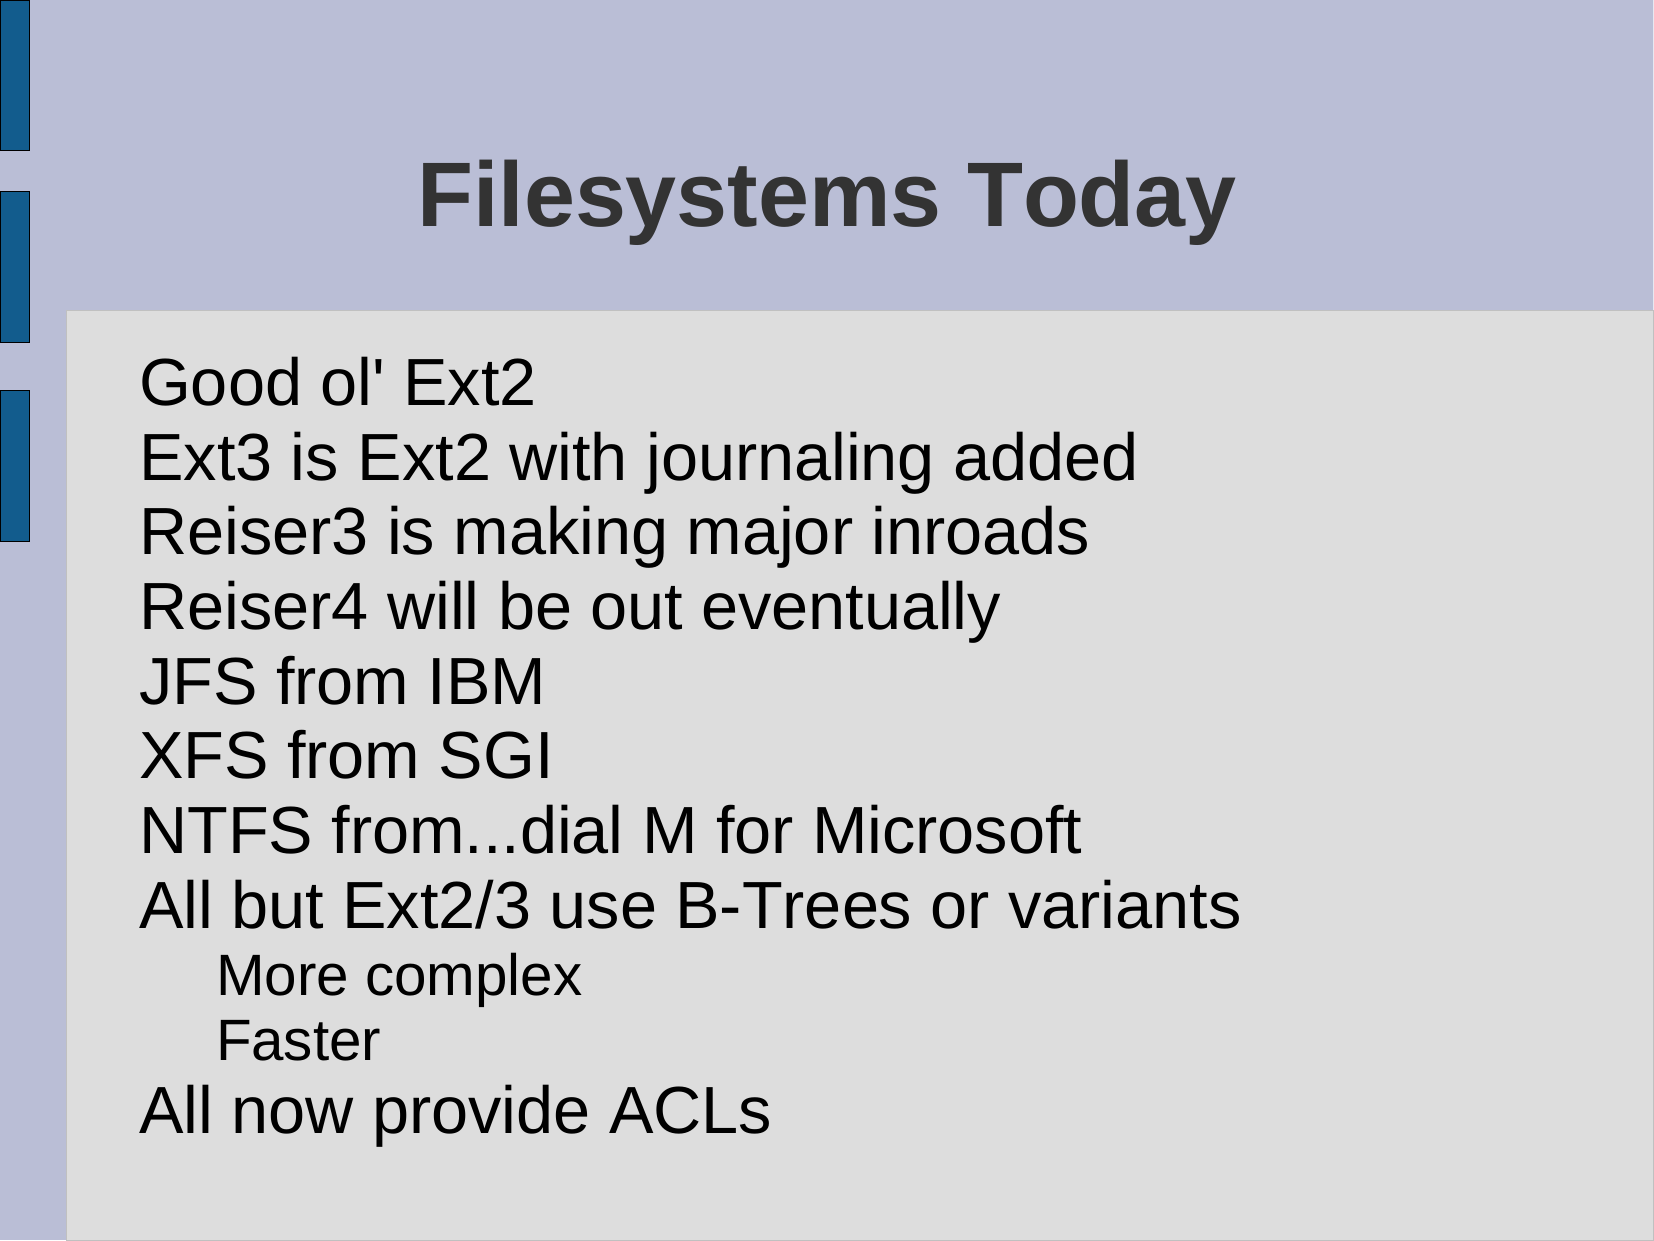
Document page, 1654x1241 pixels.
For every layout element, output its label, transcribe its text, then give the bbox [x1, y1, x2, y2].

list Good ol' Ext2 Ext3 is Ext2 with journaling added Reiser3 is making major inroads Reiser4 will be out eventually JFS from IBM XFS from SGI NTFS from...dial M for Microsoft All but Ext2/3 use B-Trees or variants More complex Faster All now provide ACLs [121, 344, 1534, 1181]
title Filesystems Today [121, 91, 1534, 299]
